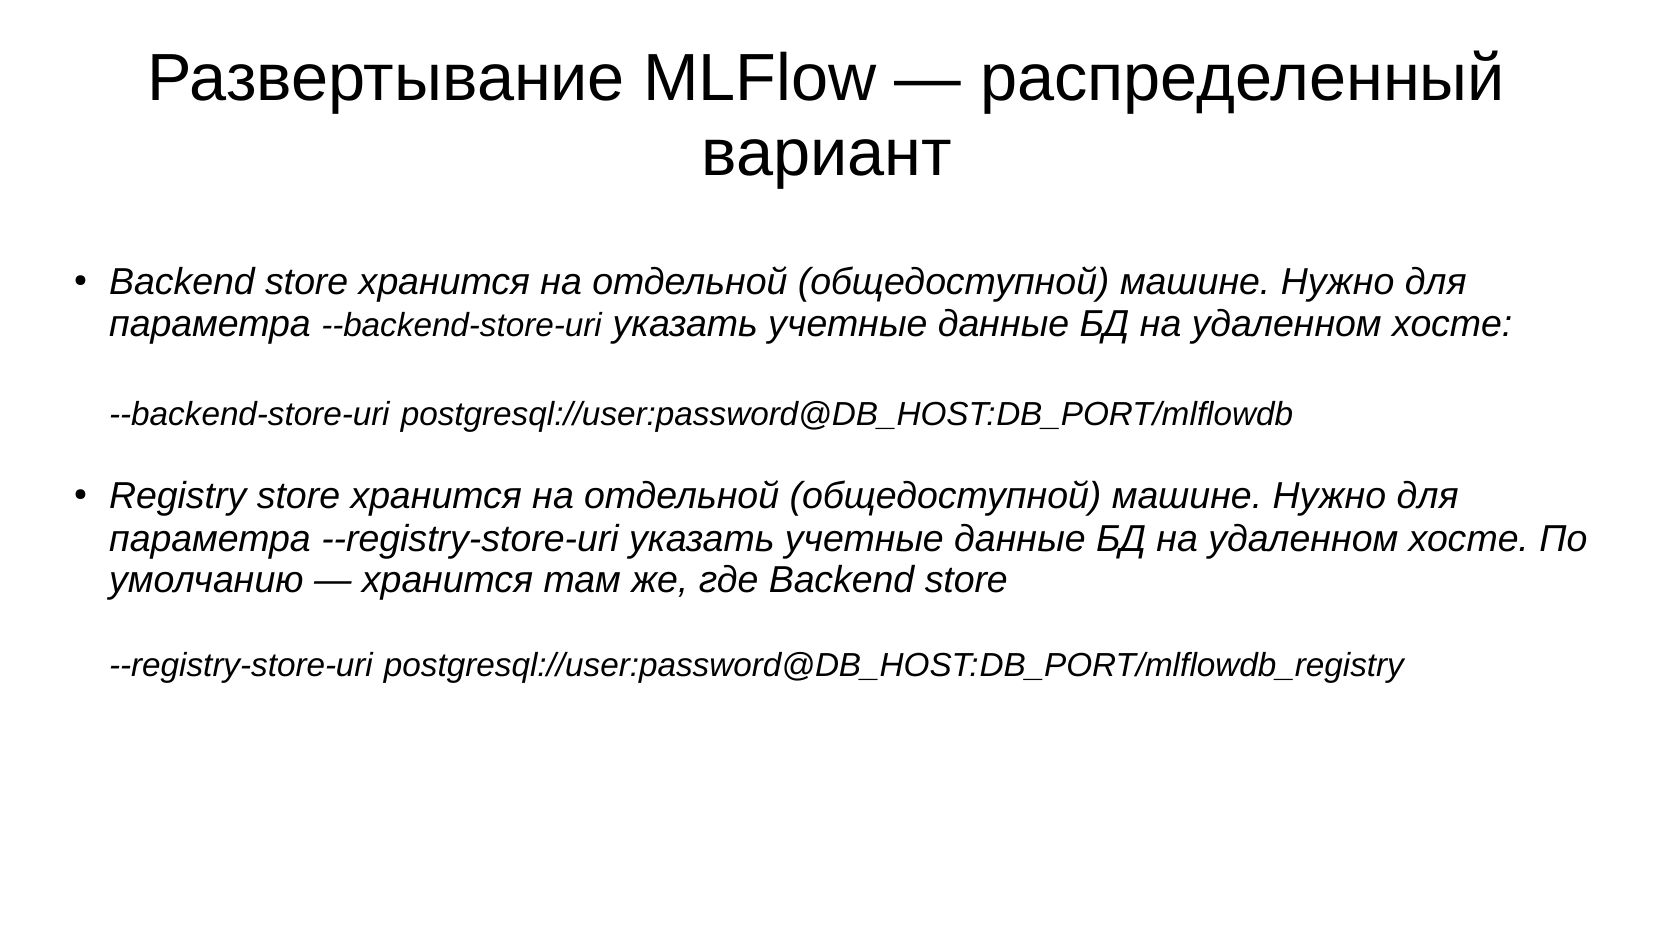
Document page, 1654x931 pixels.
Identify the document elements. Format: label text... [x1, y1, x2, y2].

text_box Backend store хранится на отдельной (общедоступной) машине. Нужно для параметра --backend-store-uri указать учетные данные БД на удаленном хосте: --backend-store-uri postgresql://user:password@DB_HOST:DB_PORT/mlflowdb Registry store хранится на отдельной (общедоступной) машине. Нужно для параметра --registry-store-uri указать учетные данные БД на удаленном хосте. По умолчанию — хранится там же, где Backend store --registry-store-uri postgresql://user:password@DB_HOST:DB_PORT/mlflowdb_registry [59, 206, 1625, 739]
title Развертывание MLFlow — распределенный вариант [82, 12, 1571, 218]
